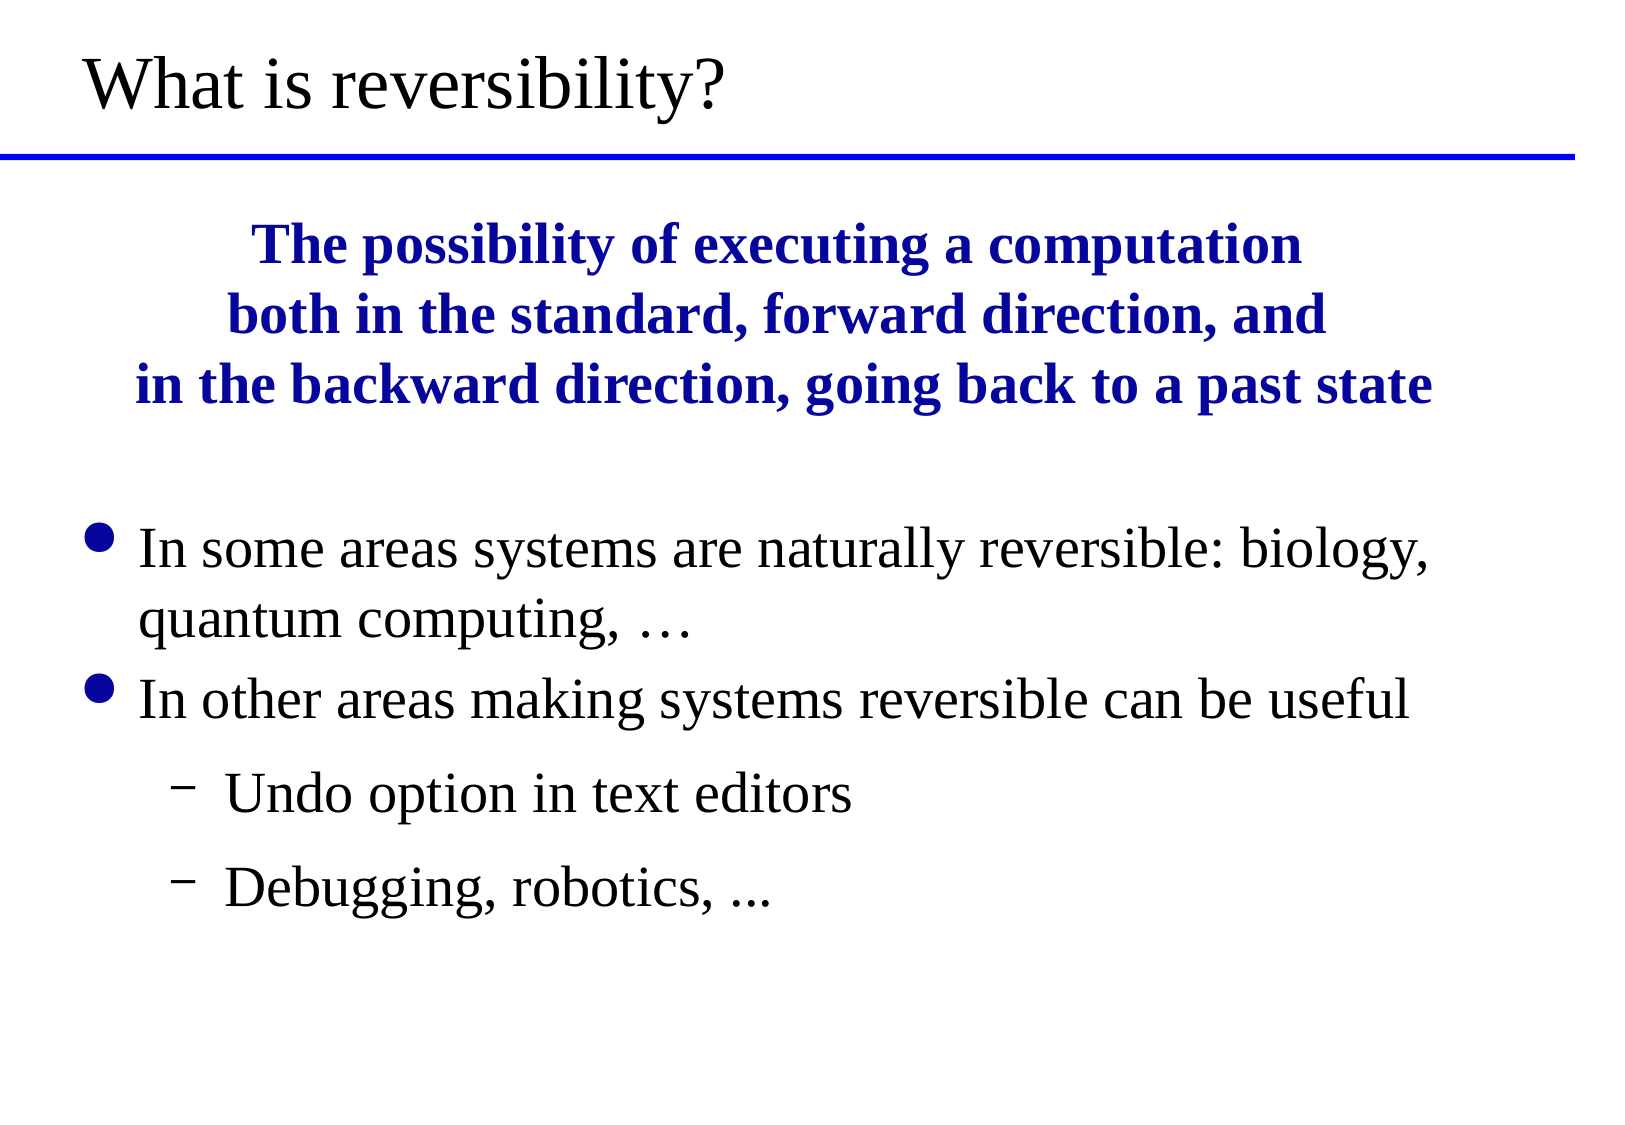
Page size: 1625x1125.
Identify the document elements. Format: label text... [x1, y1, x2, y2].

title What is reversibility? [67, 27, 1544, 131]
list The possibility of executing a computation both in the standard, forward direction, and in the backward direction, going back to a past state In some areas systems are naturally reversible: biology, quantum computing, … In other areas making systems reversible can be useful Undo option in text editors Debugging, robotics, ... [67, 198, 1502, 1061]
